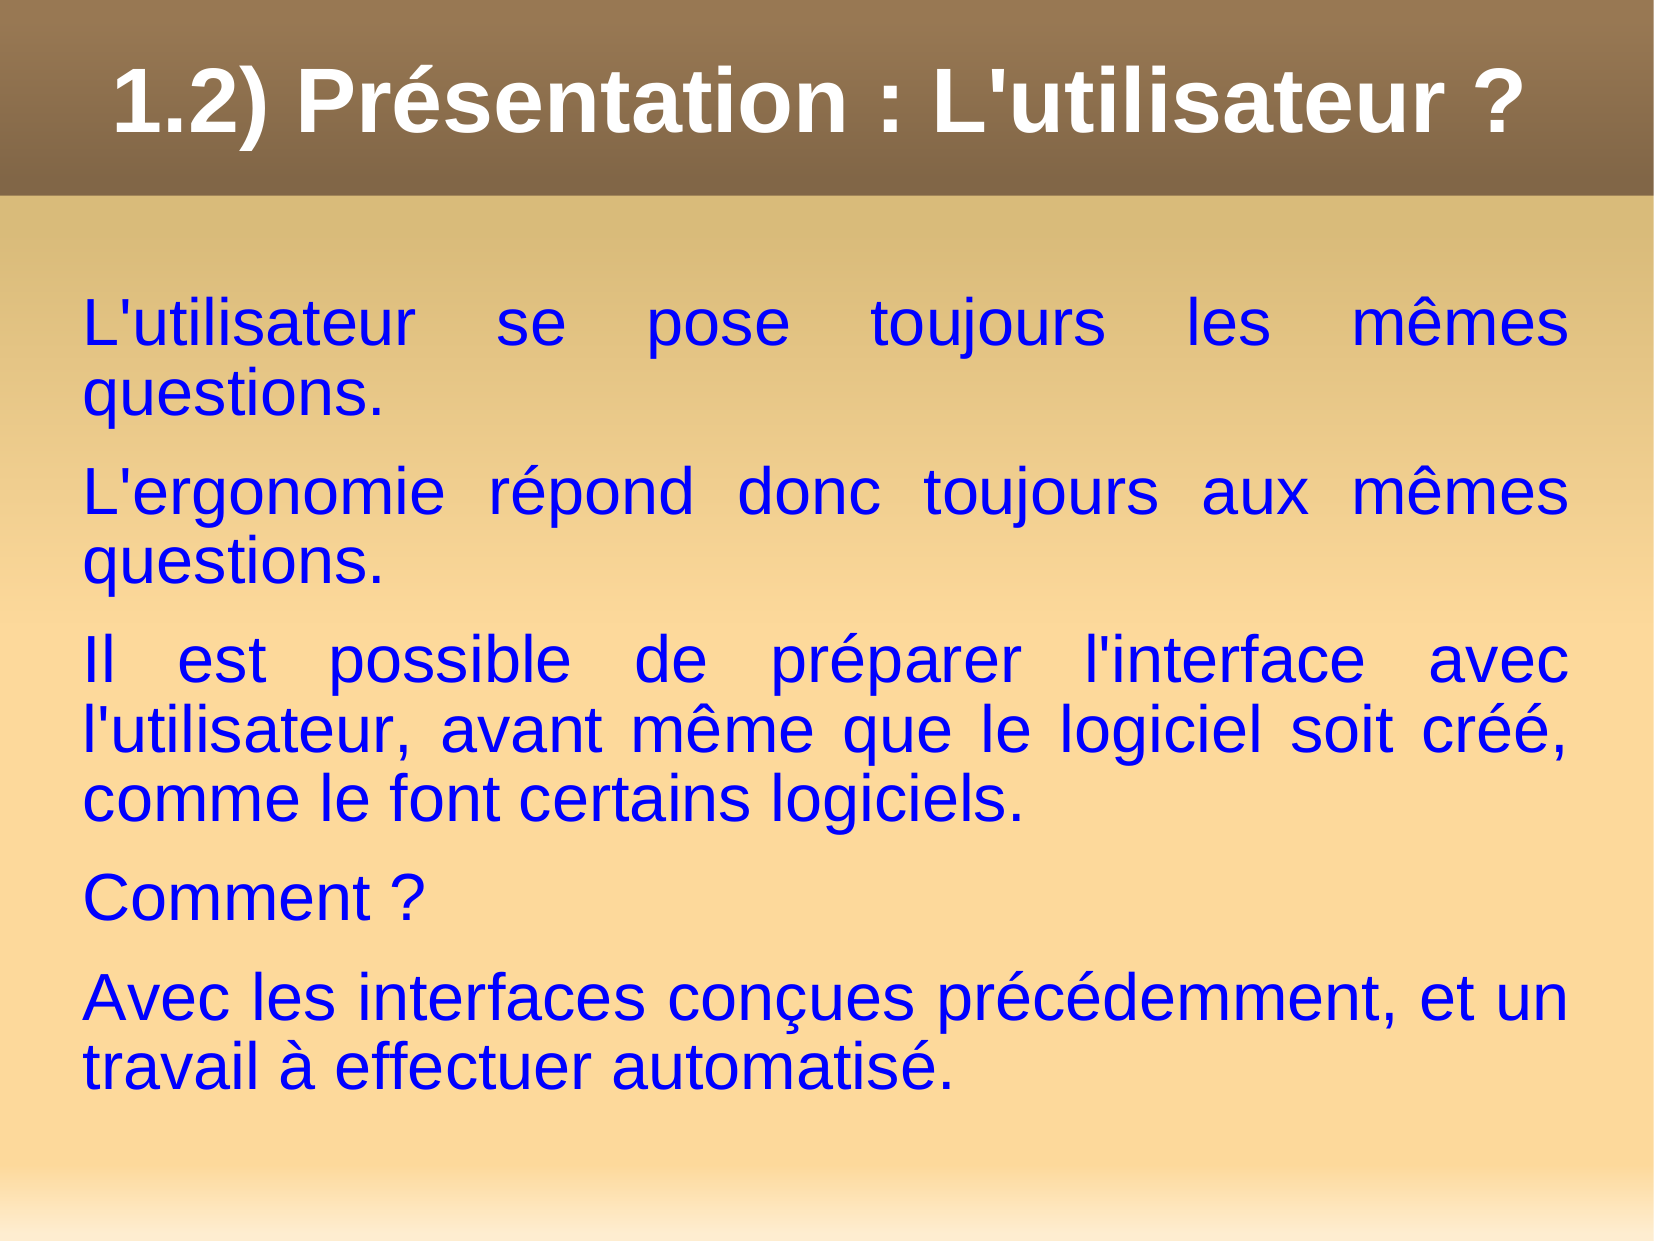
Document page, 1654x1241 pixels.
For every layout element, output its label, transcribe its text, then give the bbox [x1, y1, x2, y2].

picture [0, 0, 1654, 1241]
title 1.2) Présentation : L'utilisateur ? [76, 7, 1565, 200]
list L'utilisateur se pose toujours les mêmes questions. L'ergonomie répond donc toujours aux mêmes questions. Il est possible de préparer l'interface avec l'utilisateur, avant même que le logiciel soit créé, comme le font certains logiciels. Comment ? Avec les interfaces conçues précédemment, et un travail à effectuer automatisé. [82, 290, 1571, 1109]
